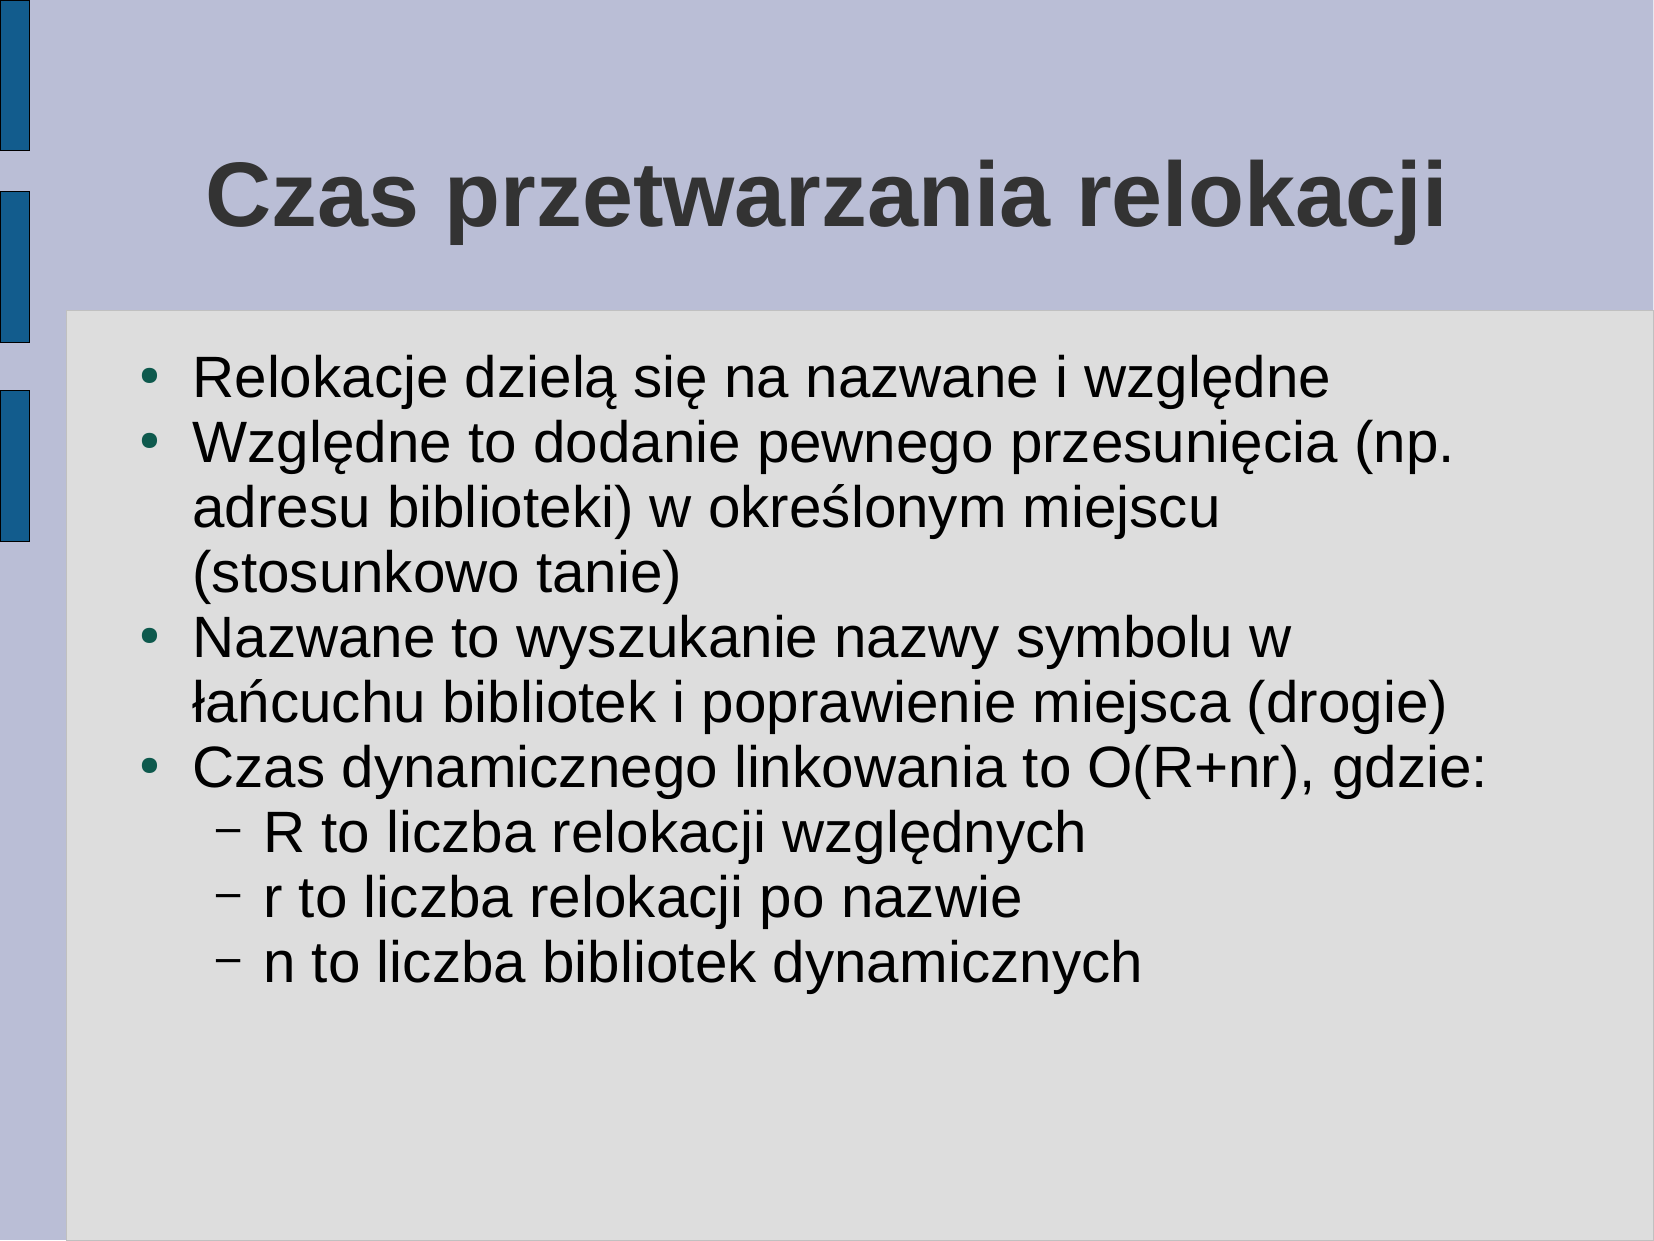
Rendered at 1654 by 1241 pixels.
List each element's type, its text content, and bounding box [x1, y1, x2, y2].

title Czas przetwarzania relokacji [121, 91, 1534, 299]
list Relokacje dzielą się na nazwane i względne Względne to dodanie pewnego przesunięcia (np. adresu biblioteki) w określonym miejscu (stosunkowo tanie) Nazwane to wyszukanie nazwy symbolu w łańcuchu bibliotek i poprawienie miejsca (drogie) Czas dynamicznego linkowania to O(R+nr), gdzie: R to liczba relokacji względnych r to liczba relokacji po nazwie n to liczba bibliotek dynamicznych [121, 344, 1534, 1127]
